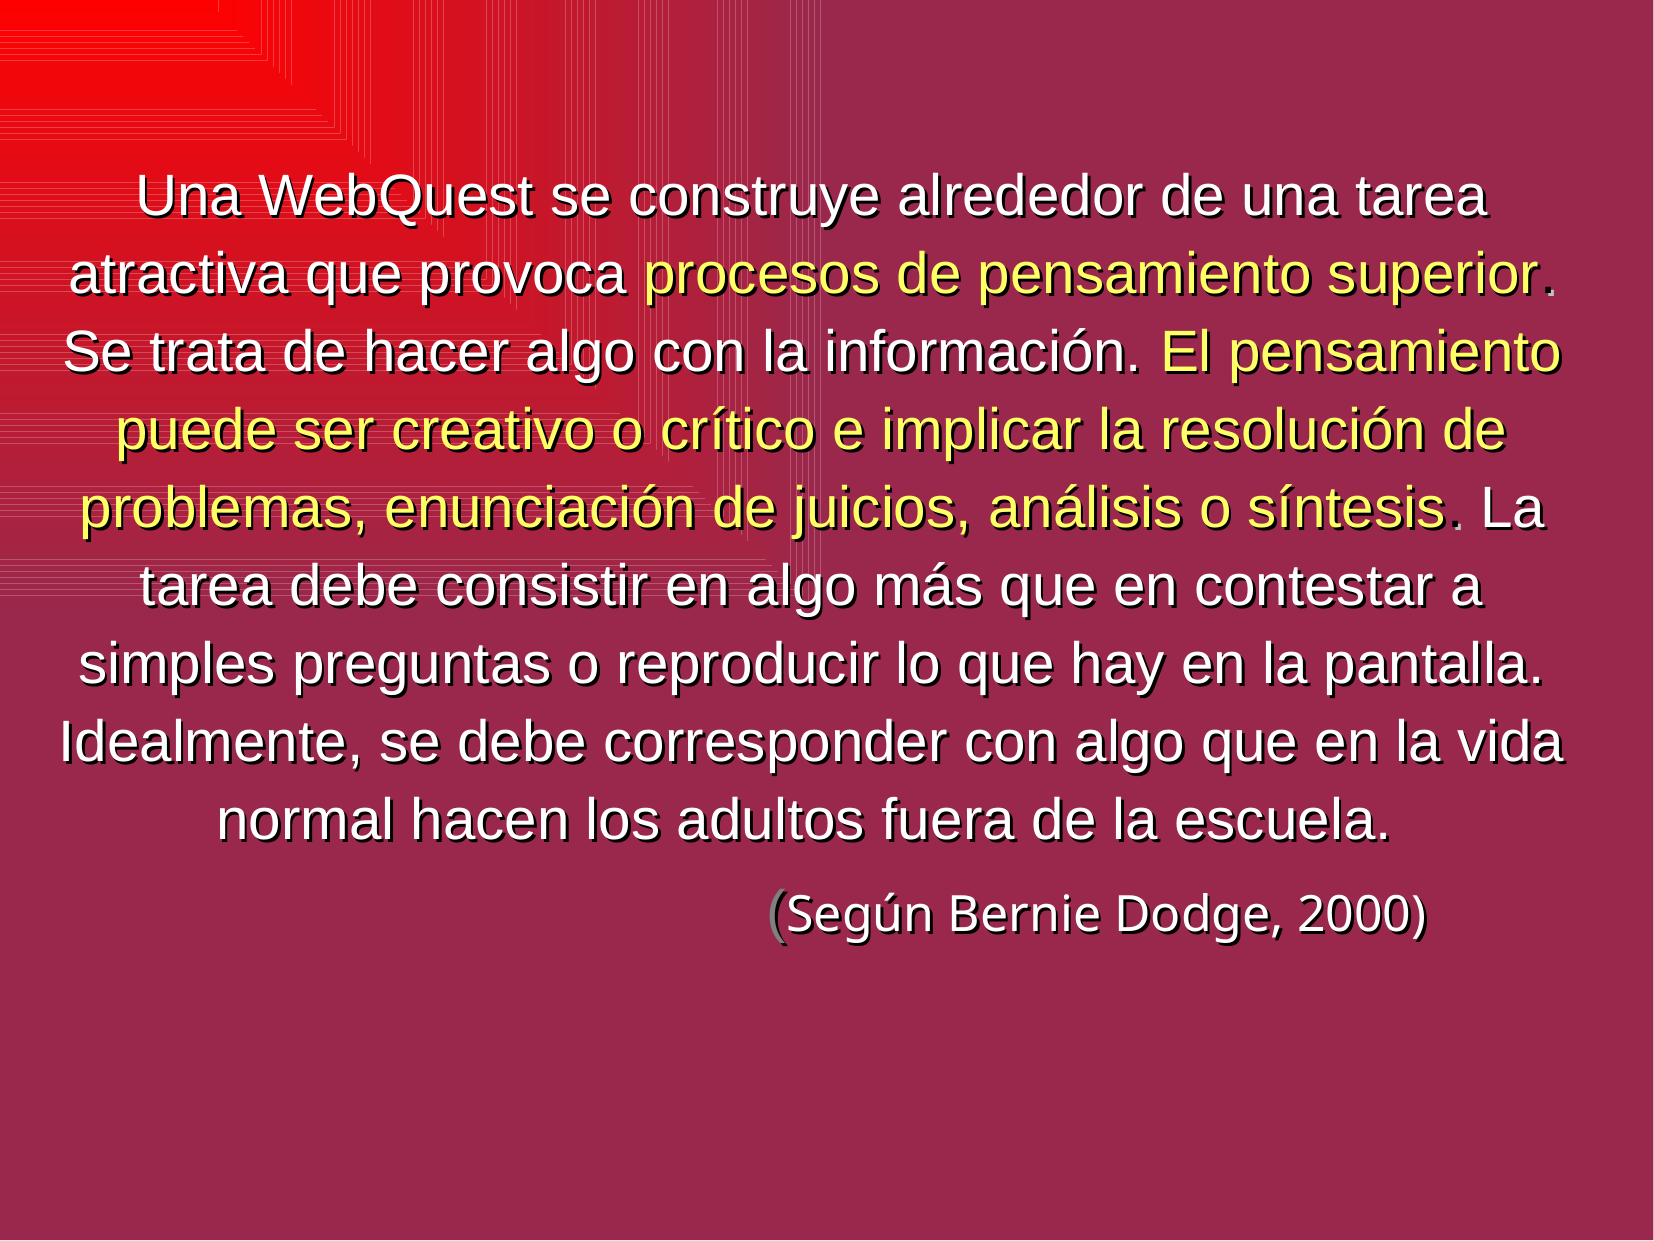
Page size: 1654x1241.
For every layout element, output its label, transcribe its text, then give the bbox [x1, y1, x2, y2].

text_box Una WebQuest se construye alrededor de una tarea atractiva que provoca procesos de pensamiento superior. Se trata de hacer algo con la información. El pensamiento puede ser creativo o crítico e implicar la resolución de problemas, enunciación de juicios, análisis o síntesis. La tarea debe consistir en algo más que en contestar a simples preguntas o reproducir lo que hay en la pantalla. Idealmente, se debe corresponder con algo que en la vida normal hacen los adultos fuera de la escuela. (Según Bernie Dodge, 2000) [37, 150, 1588, 954]
